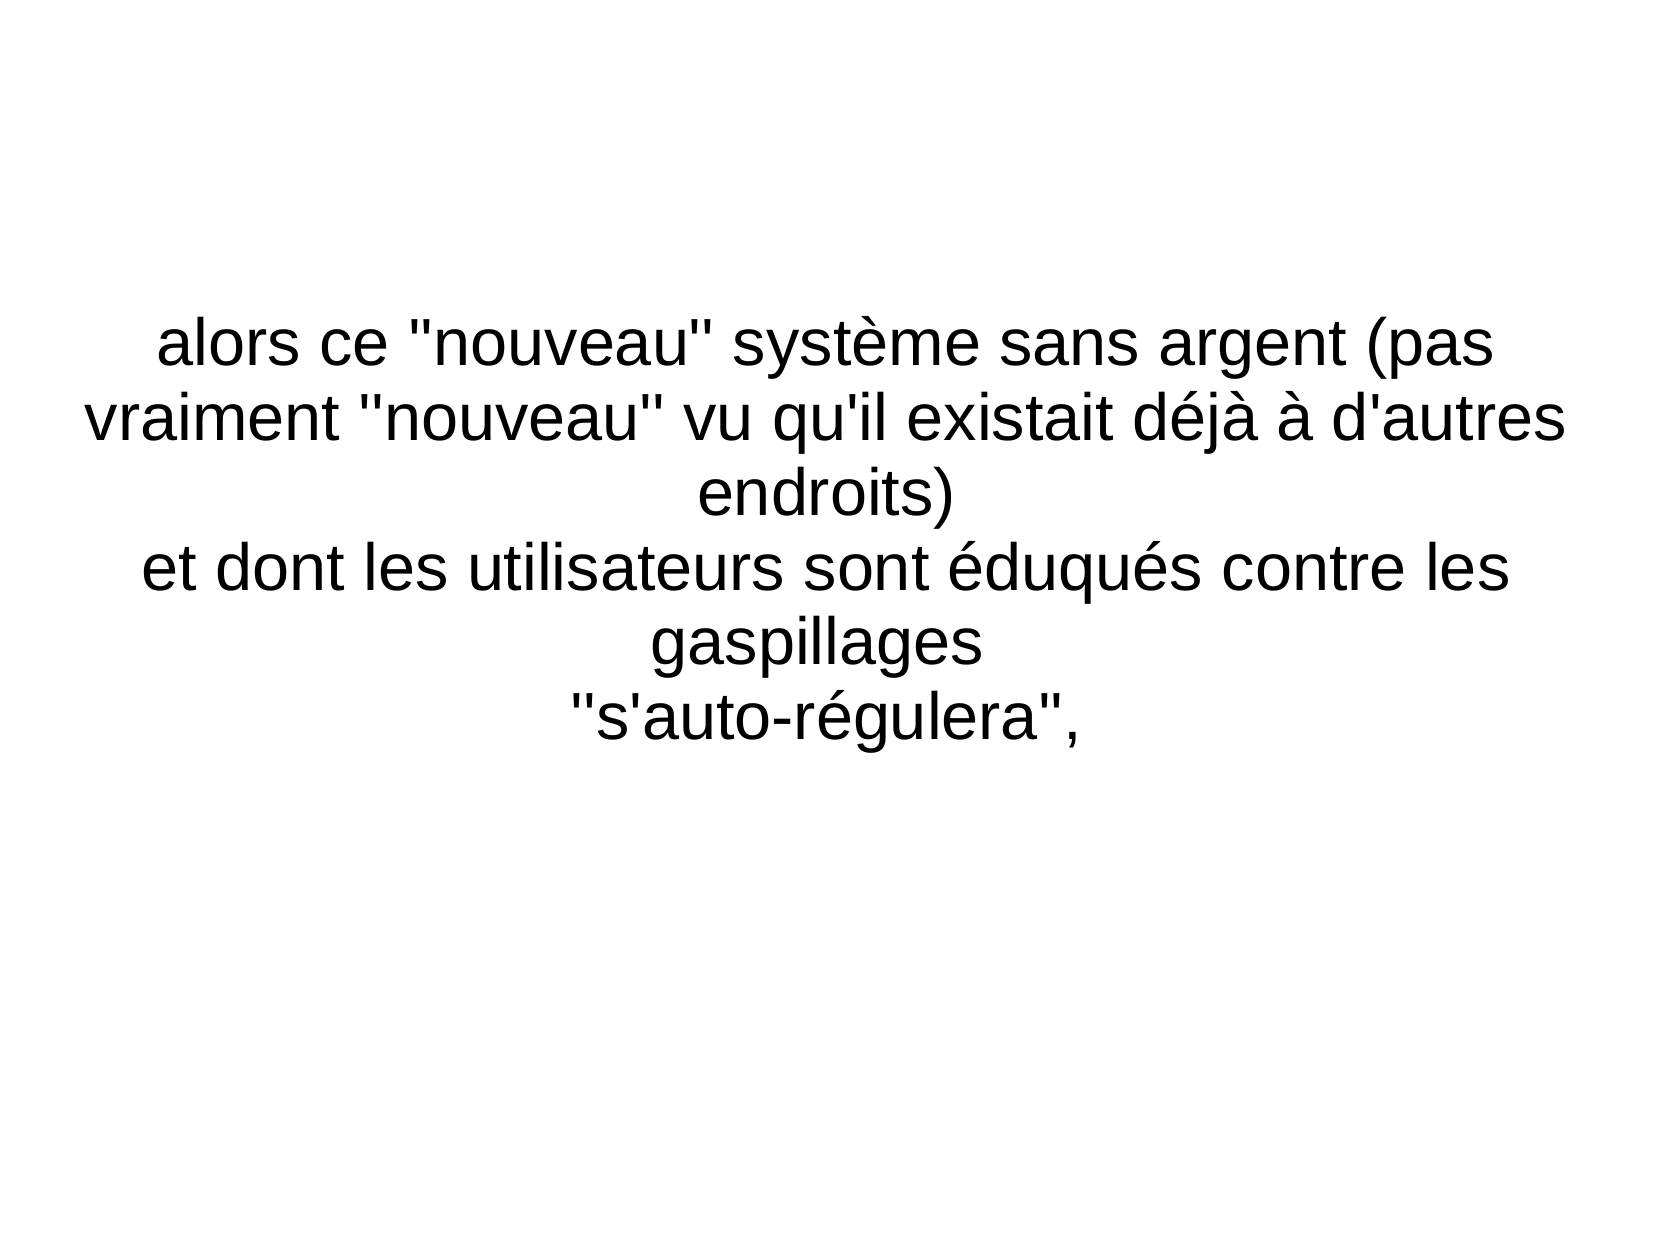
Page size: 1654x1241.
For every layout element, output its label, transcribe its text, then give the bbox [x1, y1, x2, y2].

subtitle alors ce ''nouveau'' système sans argent (pas vraiment ''nouveau'' vu qu'il existait déjà à d'autres endroits) et dont les utilisateurs sont éduqués contre les gaspillages ''s'auto-régulera'', [82, 49, 1571, 1010]
